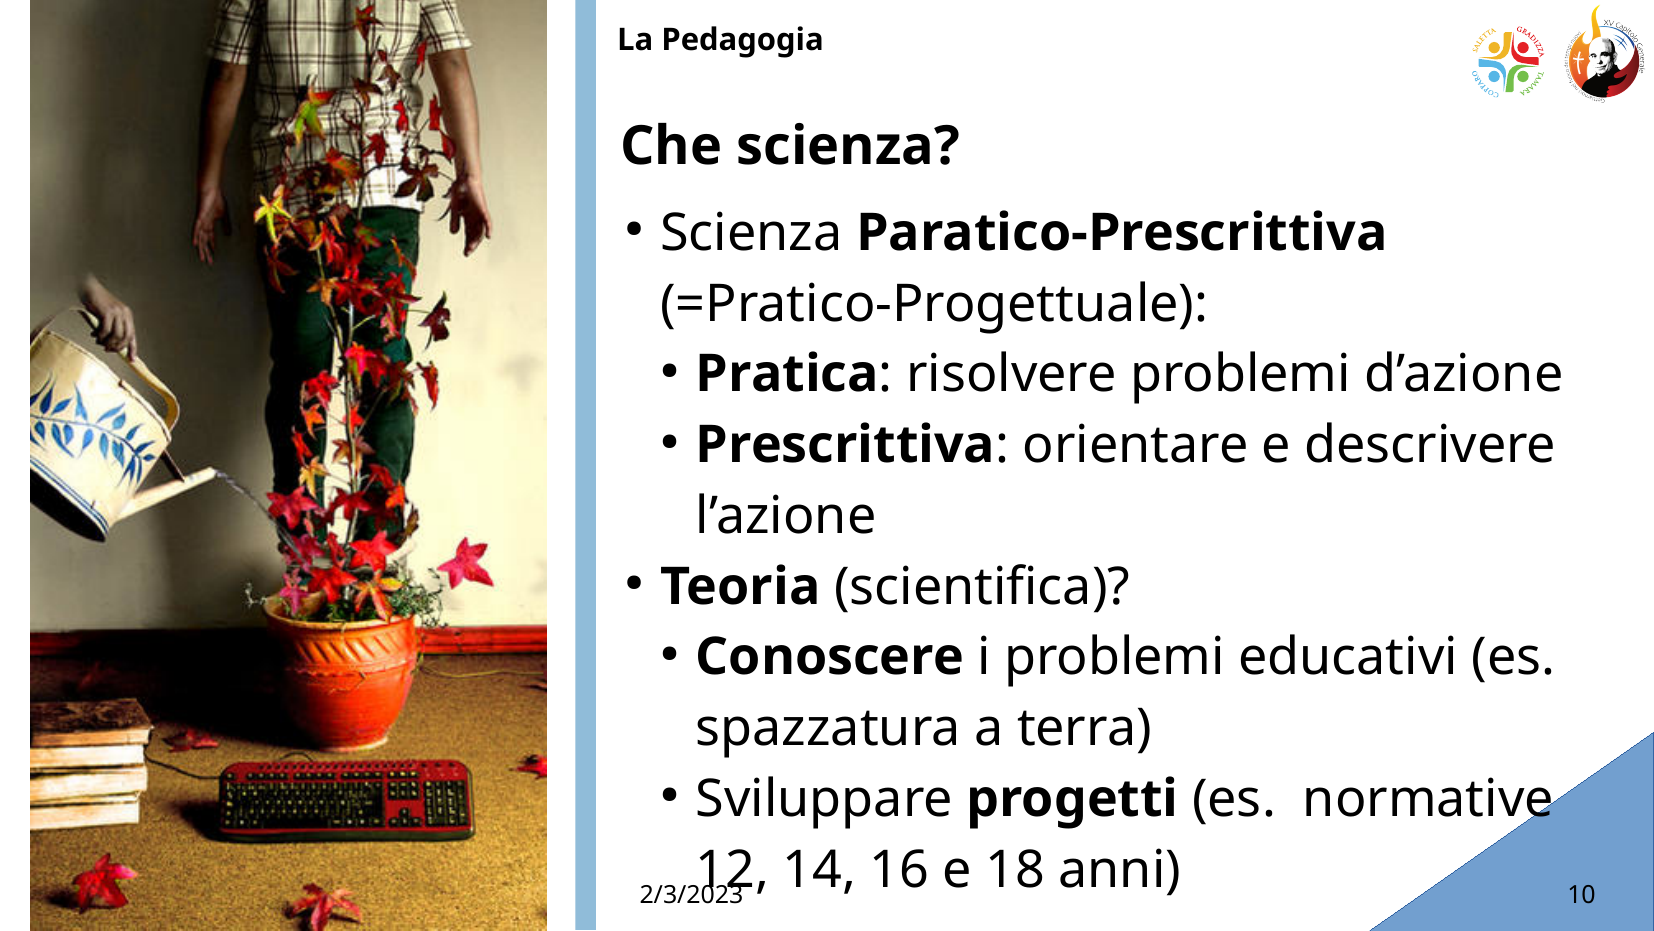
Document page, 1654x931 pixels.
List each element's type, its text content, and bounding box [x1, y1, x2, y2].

subtitle Scienza Paratico-Prescrittiva (=Pratico-Progettuale): Pratica: risolvere problemi d’azione Prescrittiva: orientare e descrivere l’azione Teoria (scientifica)? Conoscere i problemi educativi (es. spazzatura a terra) Sviluppare progetti (es. normative 12, 14, 16 e 18 anni) [624, 194, 1602, 891]
picture [1563, 4, 1646, 103]
title Che scienza? [620, 106, 1617, 178]
text_box La Pedagogia [602, 9, 1335, 63]
picture [30, 0, 547, 931]
